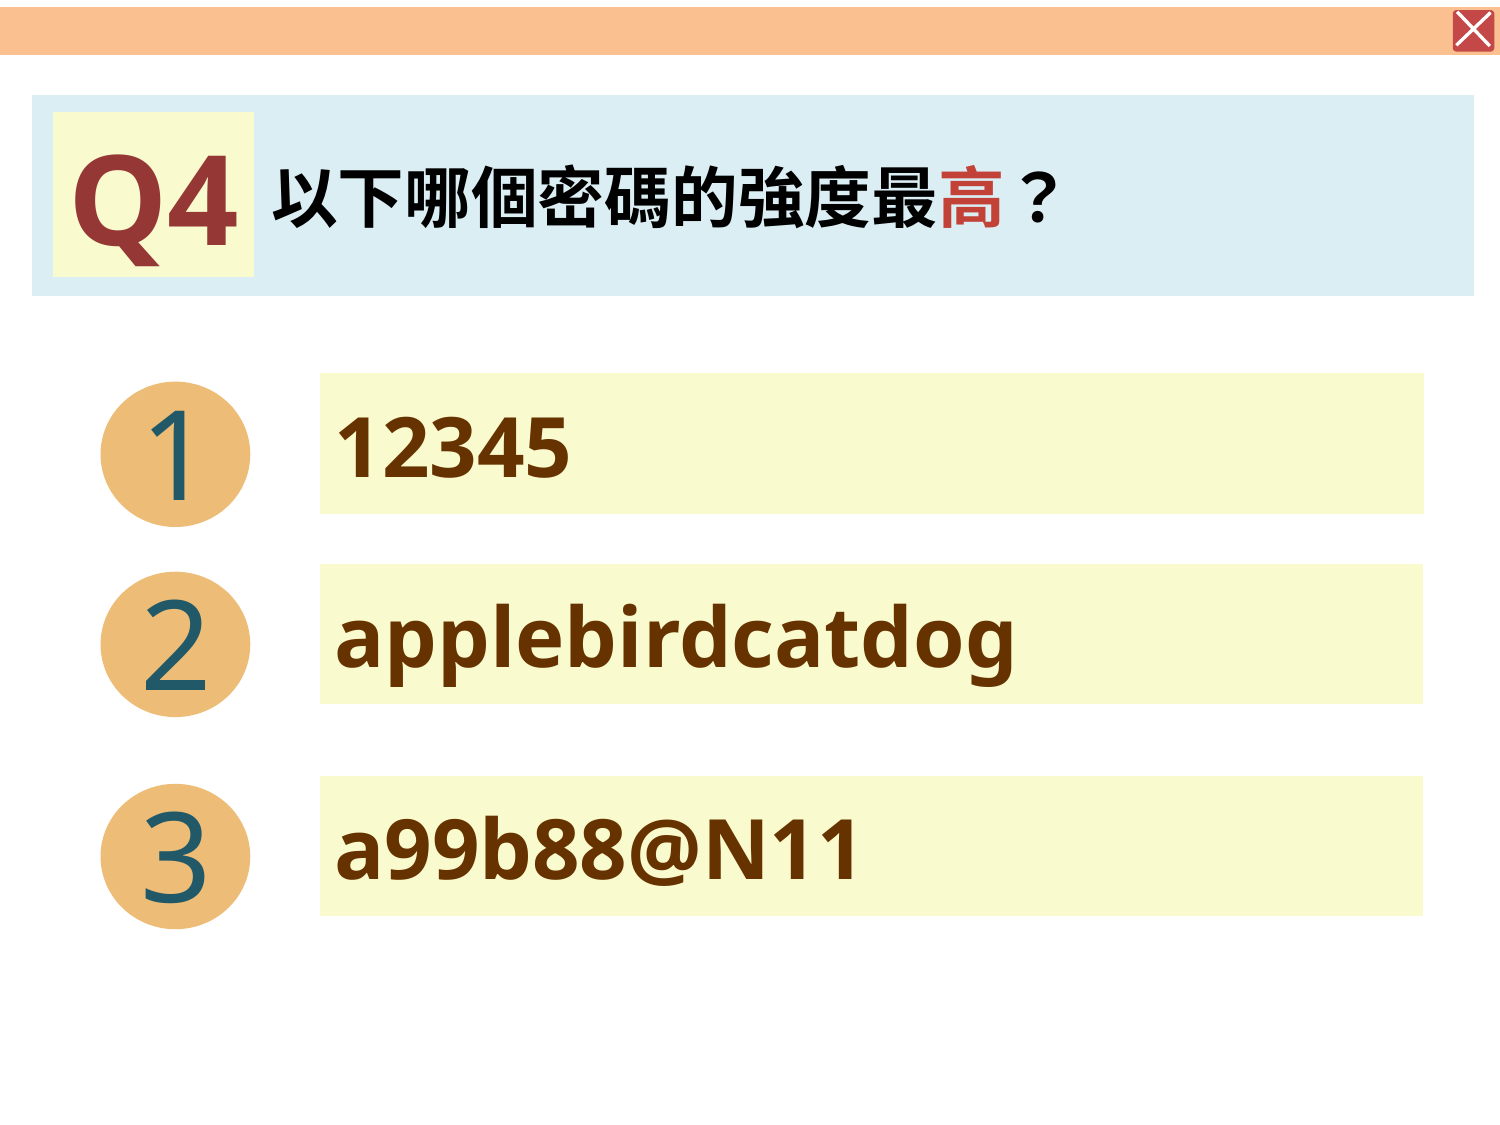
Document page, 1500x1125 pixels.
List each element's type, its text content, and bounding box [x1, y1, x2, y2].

text_box [32, 95, 1474, 296]
text_box 2 [125, 558, 266, 725]
title 以下哪個密碼的強度最高？ [255, 102, 1483, 290]
text_box a99b88@N11 [320, 776, 1423, 916]
text_box [100, 400, 125, 509]
text_box [100, 802, 125, 911]
text_box 3 [125, 770, 266, 937]
text_box Q4 [53, 112, 254, 277]
text_box 12345 [320, 373, 1424, 514]
text_box 1 [125, 368, 266, 535]
text_box [0, 7, 1500, 55]
text_box applebirdcatdog [320, 564, 1423, 704]
text_box [100, 590, 125, 699]
